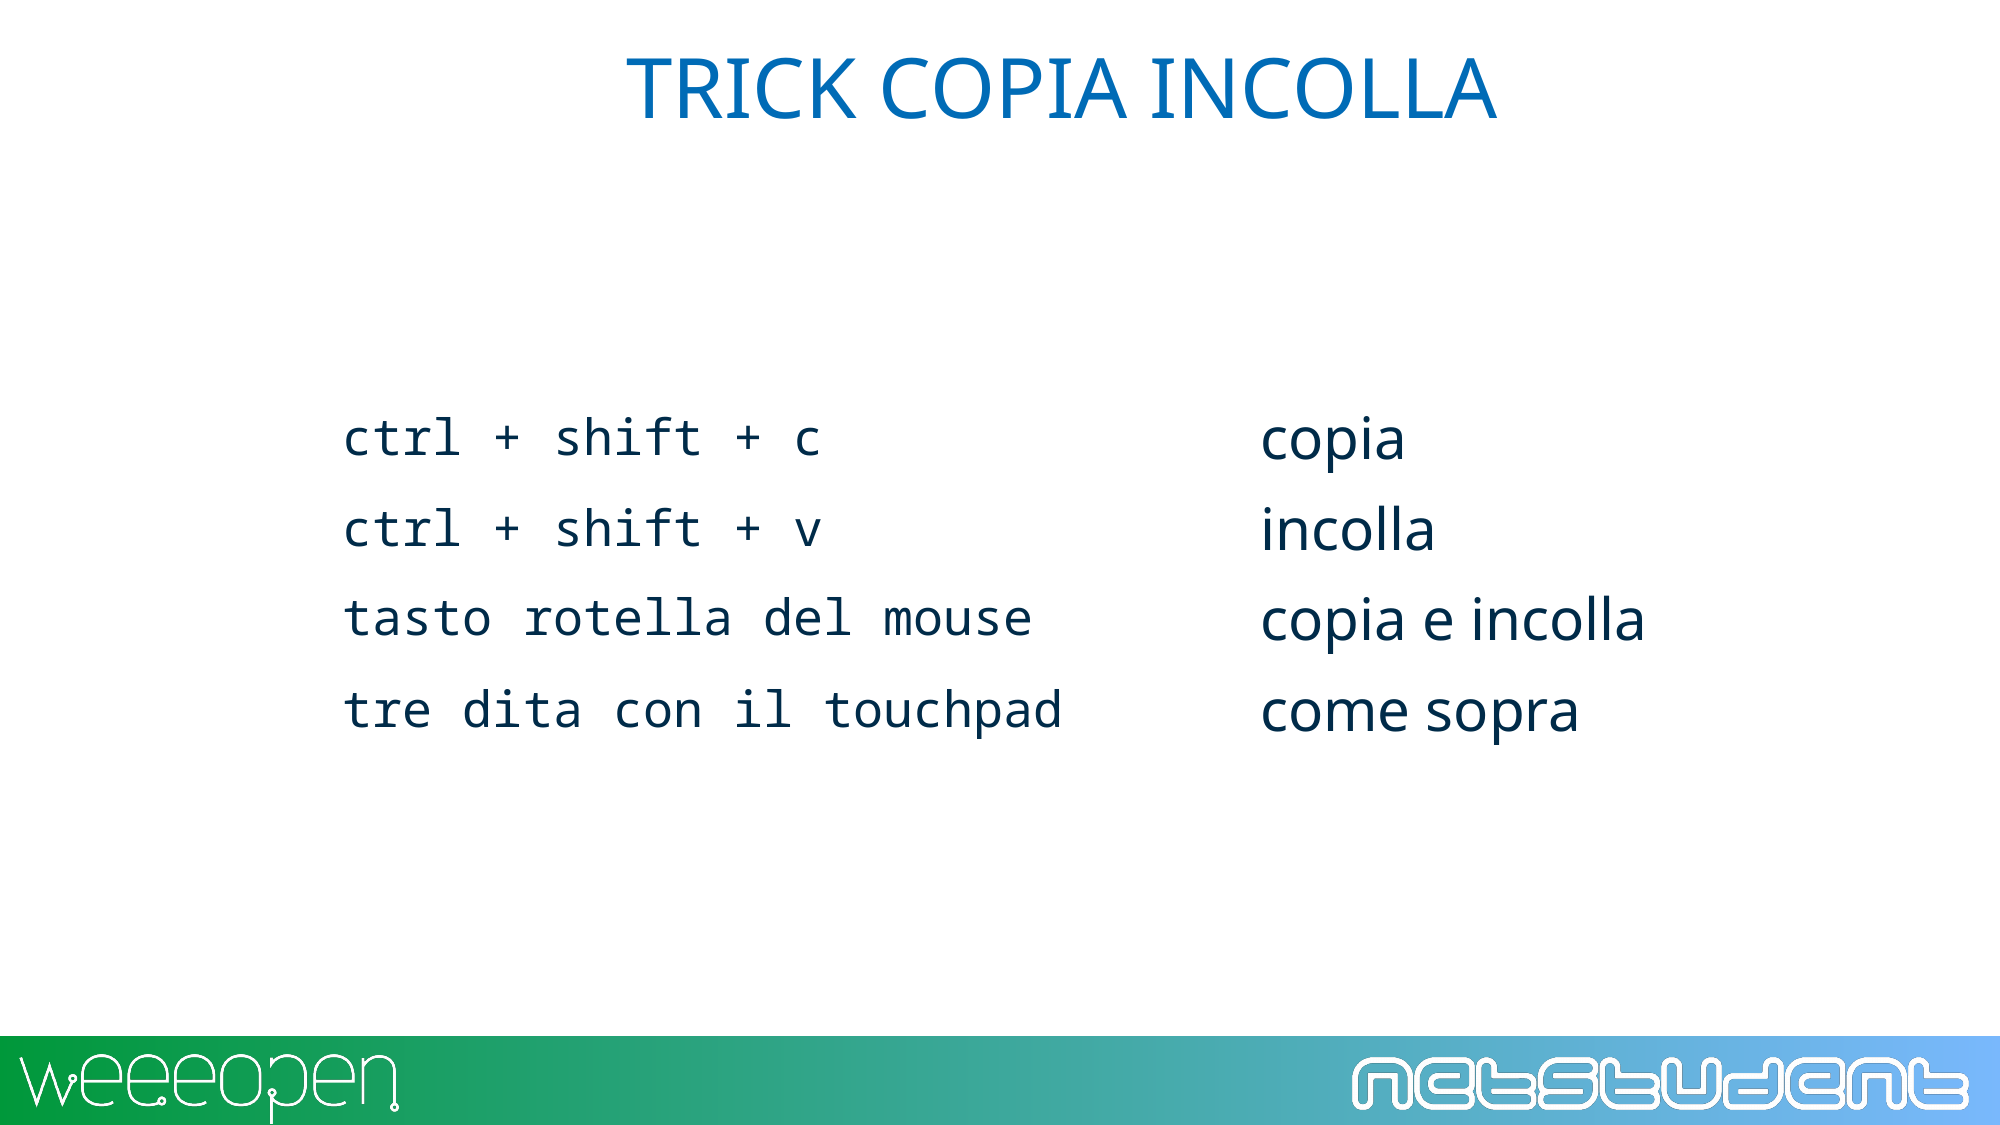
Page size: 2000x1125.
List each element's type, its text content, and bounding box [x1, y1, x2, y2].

text_box copia [1260, 397, 1383, 466]
text_box come sopra [1260, 669, 1524, 738]
picture [1352, 1057, 1969, 1110]
text_box incolla [1260, 488, 1404, 557]
text_box tasto rotella del mouse [342, 582, 1036, 651]
text_box TRICK COPIA INCOLLA [626, 29, 1346, 128]
text_box [0, 1036, 2000, 1125]
text_box copia e incolla [1260, 578, 1580, 647]
picture [19, 1054, 399, 1124]
text_box ctrl + shift + v [342, 492, 825, 562]
text_box tre dita con il touchpad [342, 673, 1066, 743]
text_box ctrl + shift + c [342, 401, 825, 470]
